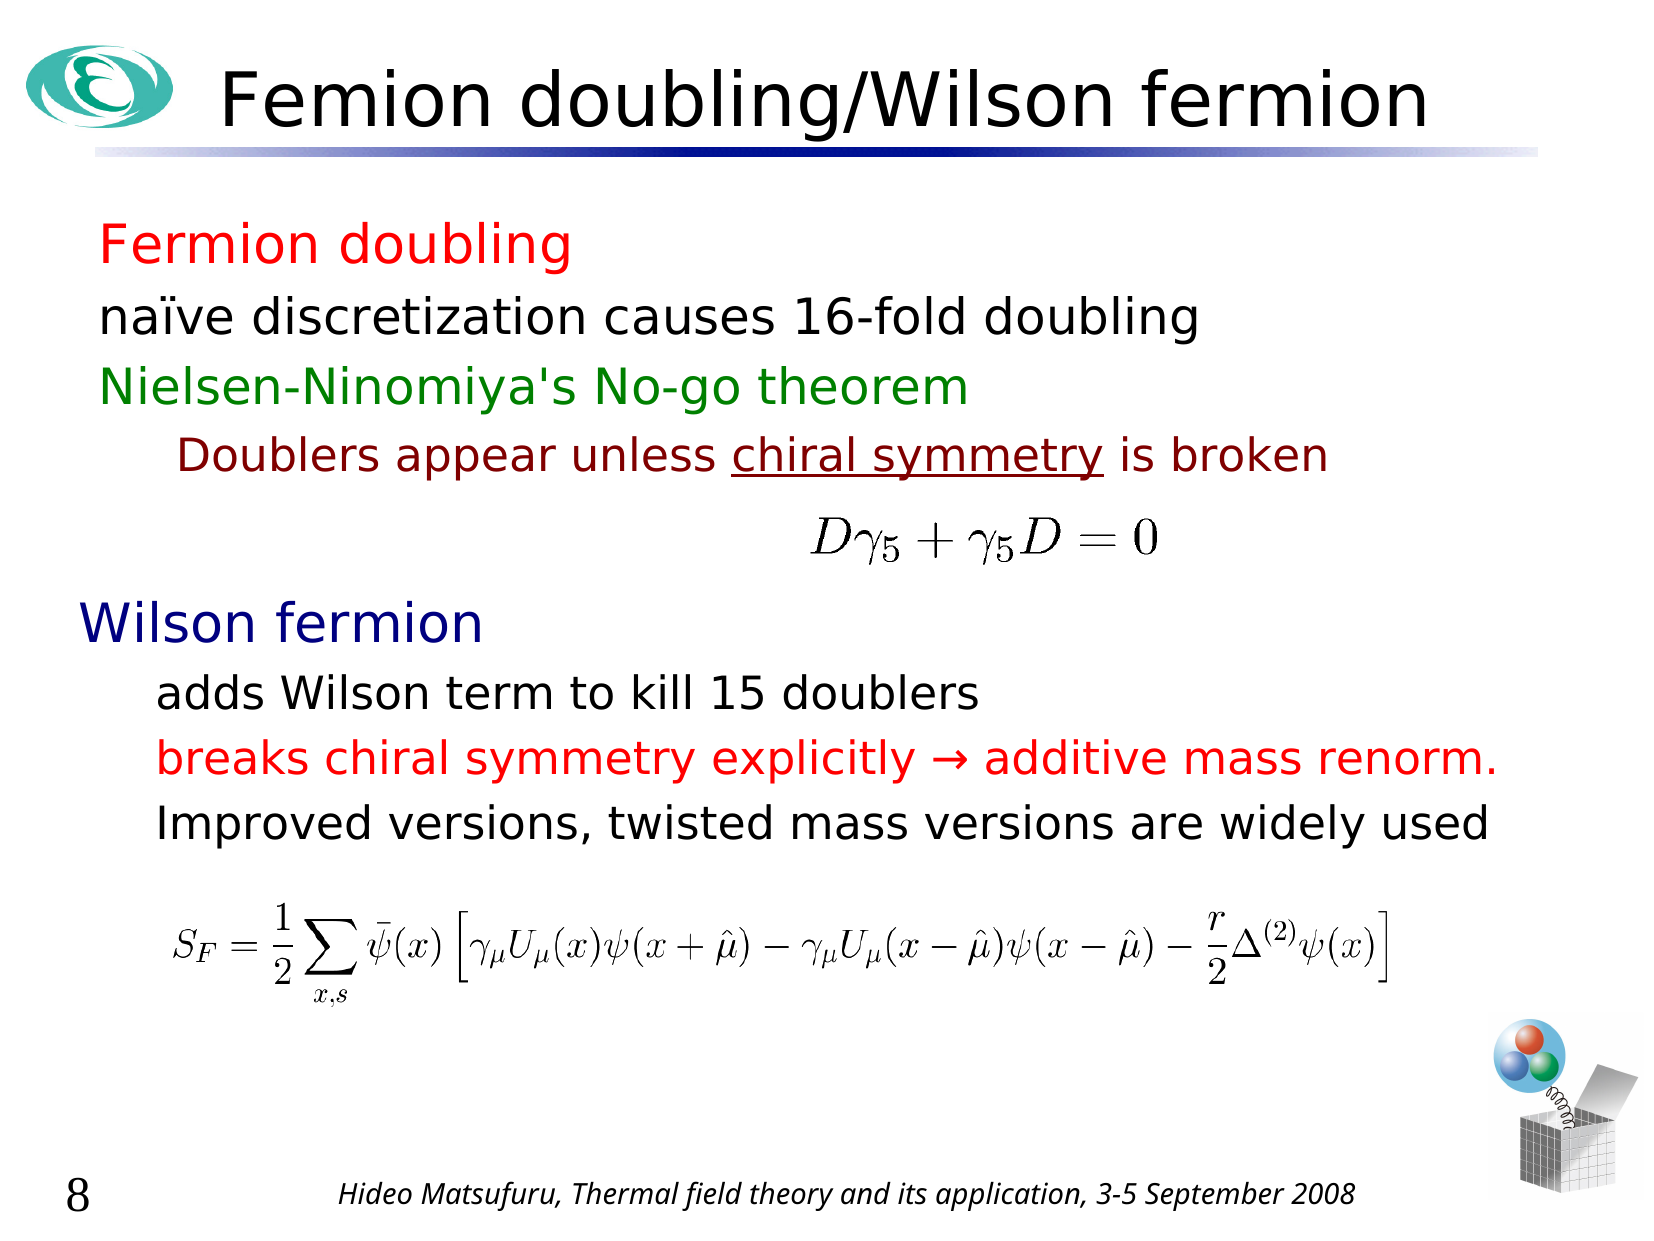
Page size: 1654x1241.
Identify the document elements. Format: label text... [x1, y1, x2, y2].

picture [173, 902, 1387, 1007]
list Fermion doubling naïve discretization causes 16-fold doubling Nielsen-Ninomiya's No-go theorem Doublers appear unless chiral symmetry is broken [81, 213, 1568, 482]
picture [1488, 1012, 1644, 1200]
picture [95, 147, 1538, 157]
list Wilson fermion adds Wilson term to kill 15 doublers breaks chiral symmetry explicitly → additive mass renorm. Improved versions, twisted mass versions are widely used [60, 591, 1547, 851]
picture [801, 509, 1161, 567]
picture [20, 37, 179, 136]
title Femion doubling/Wilson fermion [201, 47, 1450, 154]
